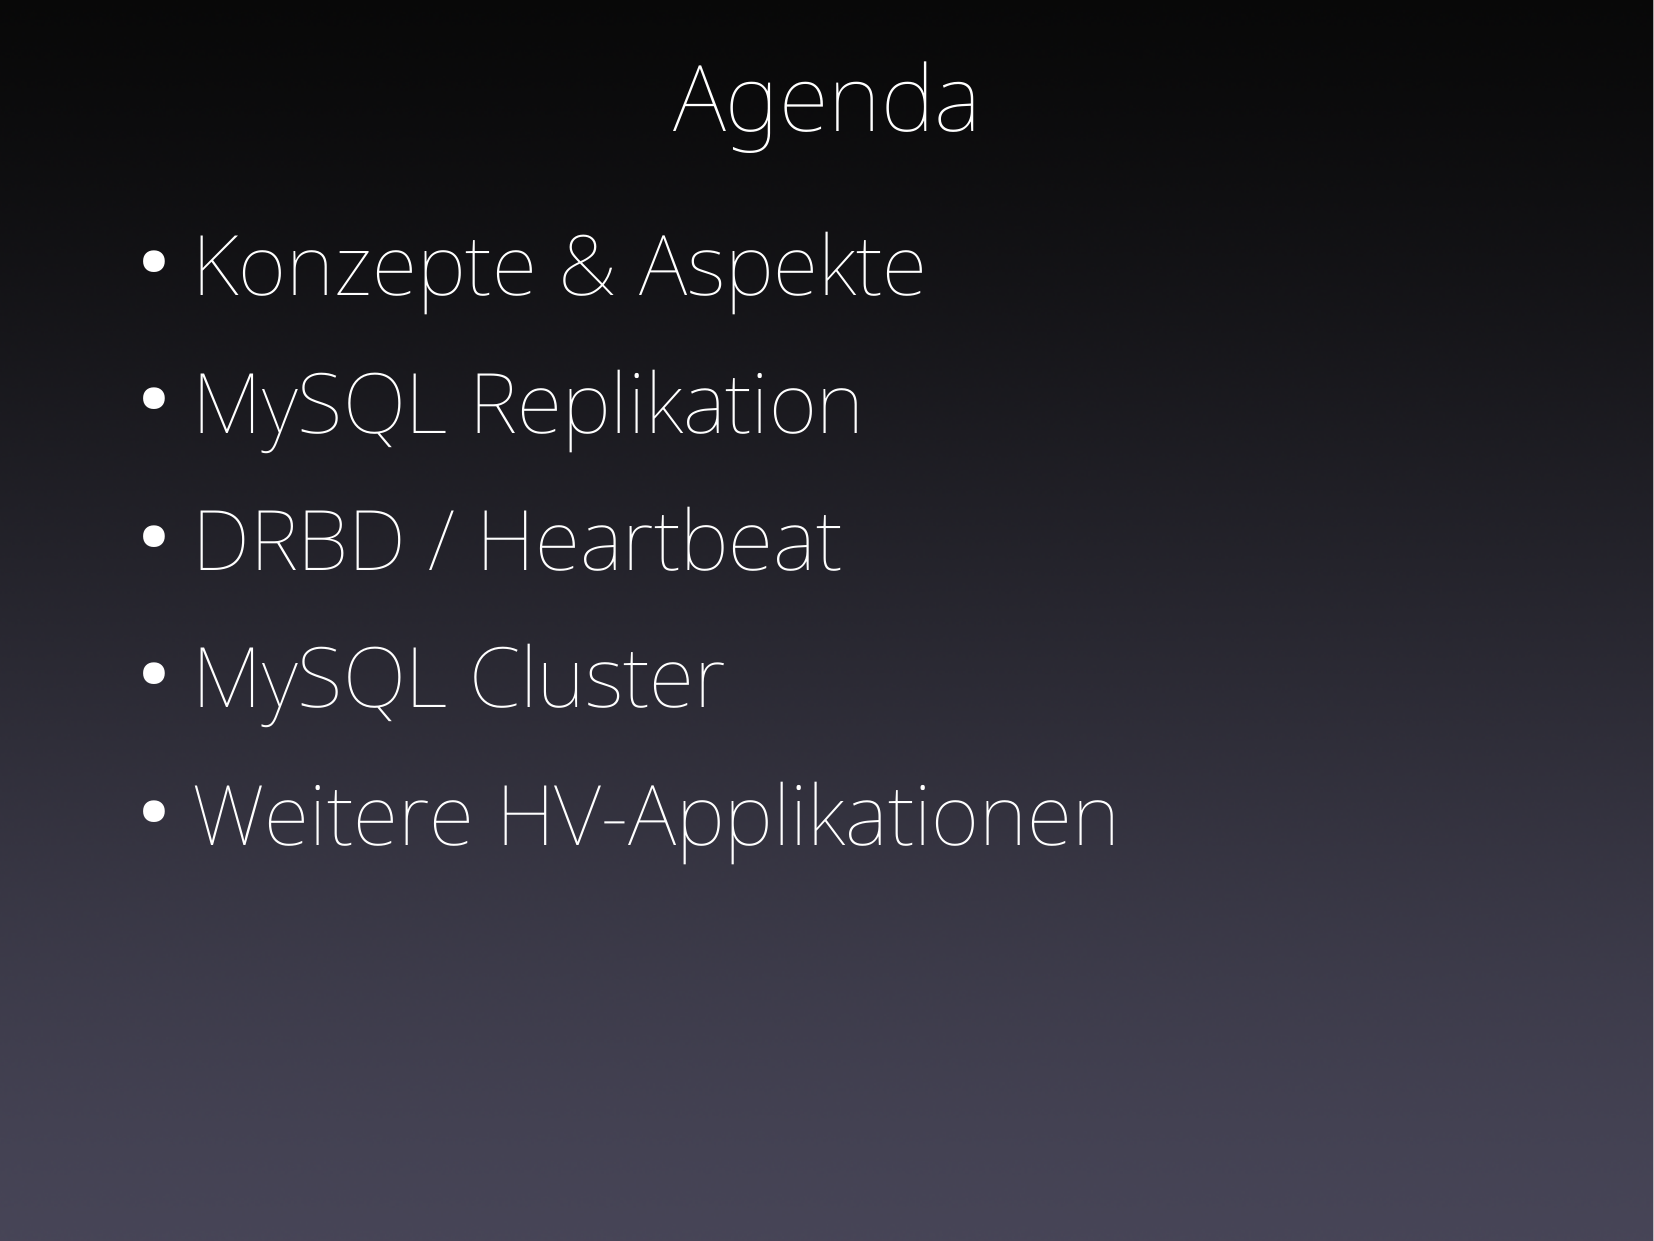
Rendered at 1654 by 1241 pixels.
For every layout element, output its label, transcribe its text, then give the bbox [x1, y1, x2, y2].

picture [0, 0, 1654, 1241]
title Agenda [121, 41, 1534, 150]
list Konzepte & Aspekte MySQL Replikation DRBD / Heartbeat MySQL Cluster Weitere HV-Applikationen [121, 206, 1534, 1182]
